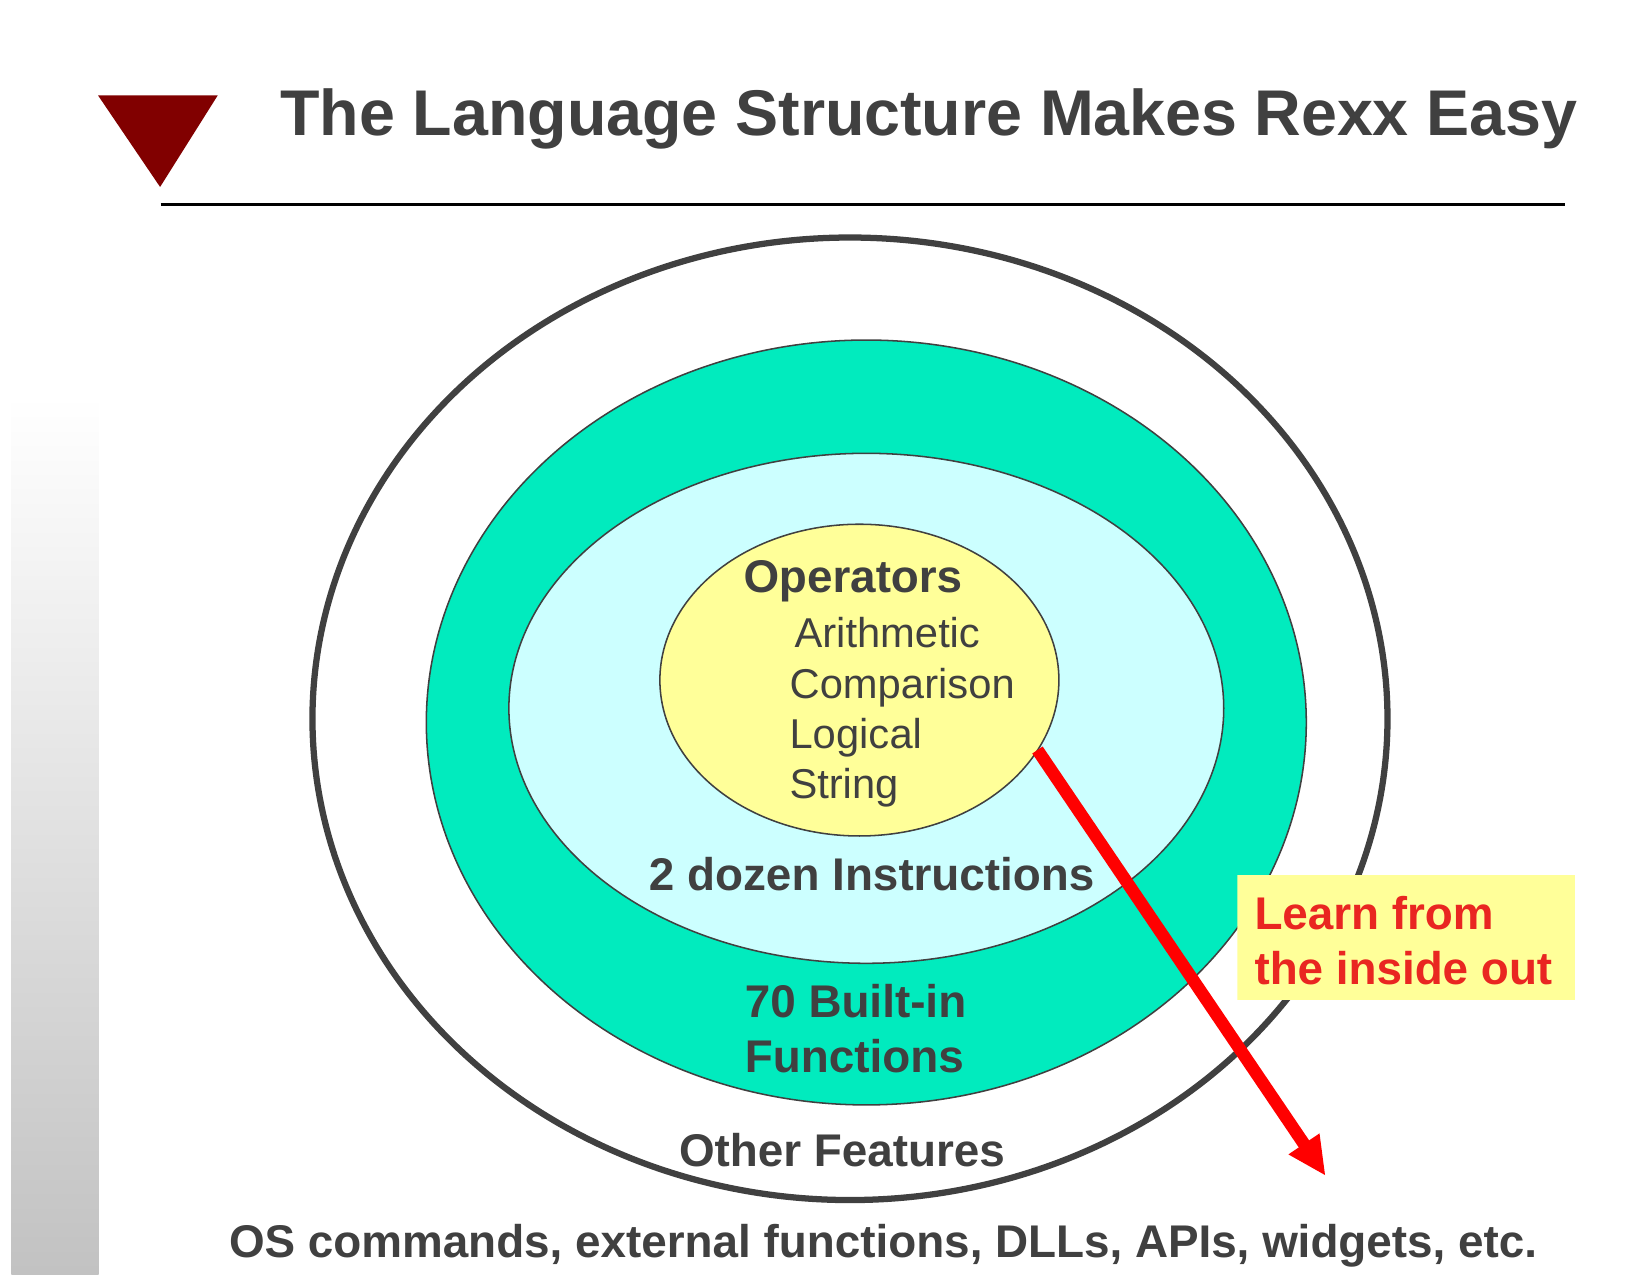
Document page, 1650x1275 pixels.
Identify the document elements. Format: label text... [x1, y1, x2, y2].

text_box [646, 908, 1087, 963]
text_box [527, 464, 541, 478]
text_box The Language Structure Makes Rexx Easy [263, 62, 1594, 157]
text_box Other Features [1001, 1138, 1123, 1185]
text_box Operators Arithmetic Comparison Logical String [726, 538, 1032, 816]
text_box [1570, 875, 1575, 1000]
text_box [528, 968, 540, 980]
text_box Other Features [662, 1112, 1123, 1185]
text_box 70 Built-in Functions [728, 963, 984, 1091]
text_box [509, 453, 1224, 900]
text_box 2 dozen Instructions [632, 835, 1112, 908]
text_box Learn from the inside out [1237, 874, 1570, 1002]
text_box Other Features [662, 1174, 699, 1185]
text_box [11, 396, 99, 1275]
text_box [98, 95, 218, 187]
text_box OS commands, external functions, DLLs, APIs, widgets, etc. [212, 1203, 1650, 1275]
text_box [1112, 873, 1121, 893]
